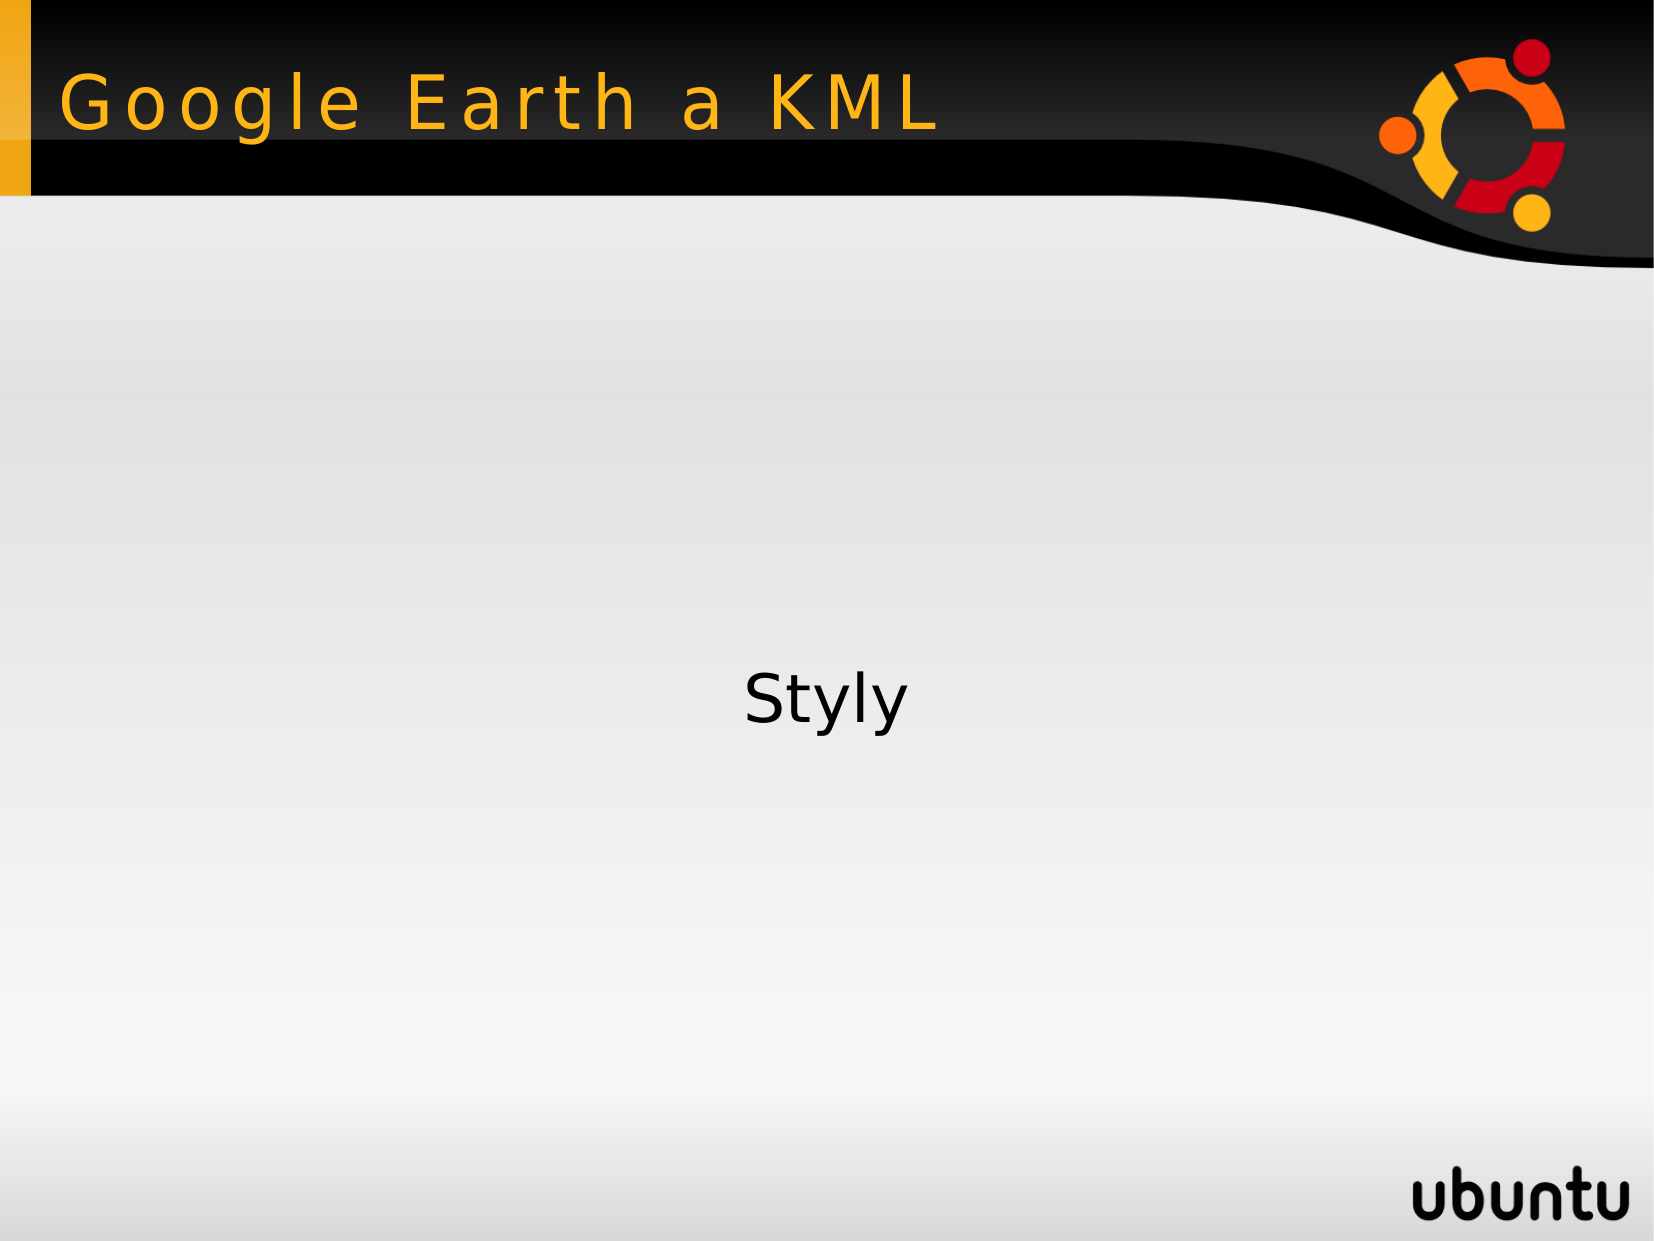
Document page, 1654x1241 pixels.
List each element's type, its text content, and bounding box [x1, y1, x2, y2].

subtitle Styly [82, 290, 1571, 1109]
picture [0, 0, 1654, 1241]
title Google Earth a KML [59, 29, 1270, 178]
